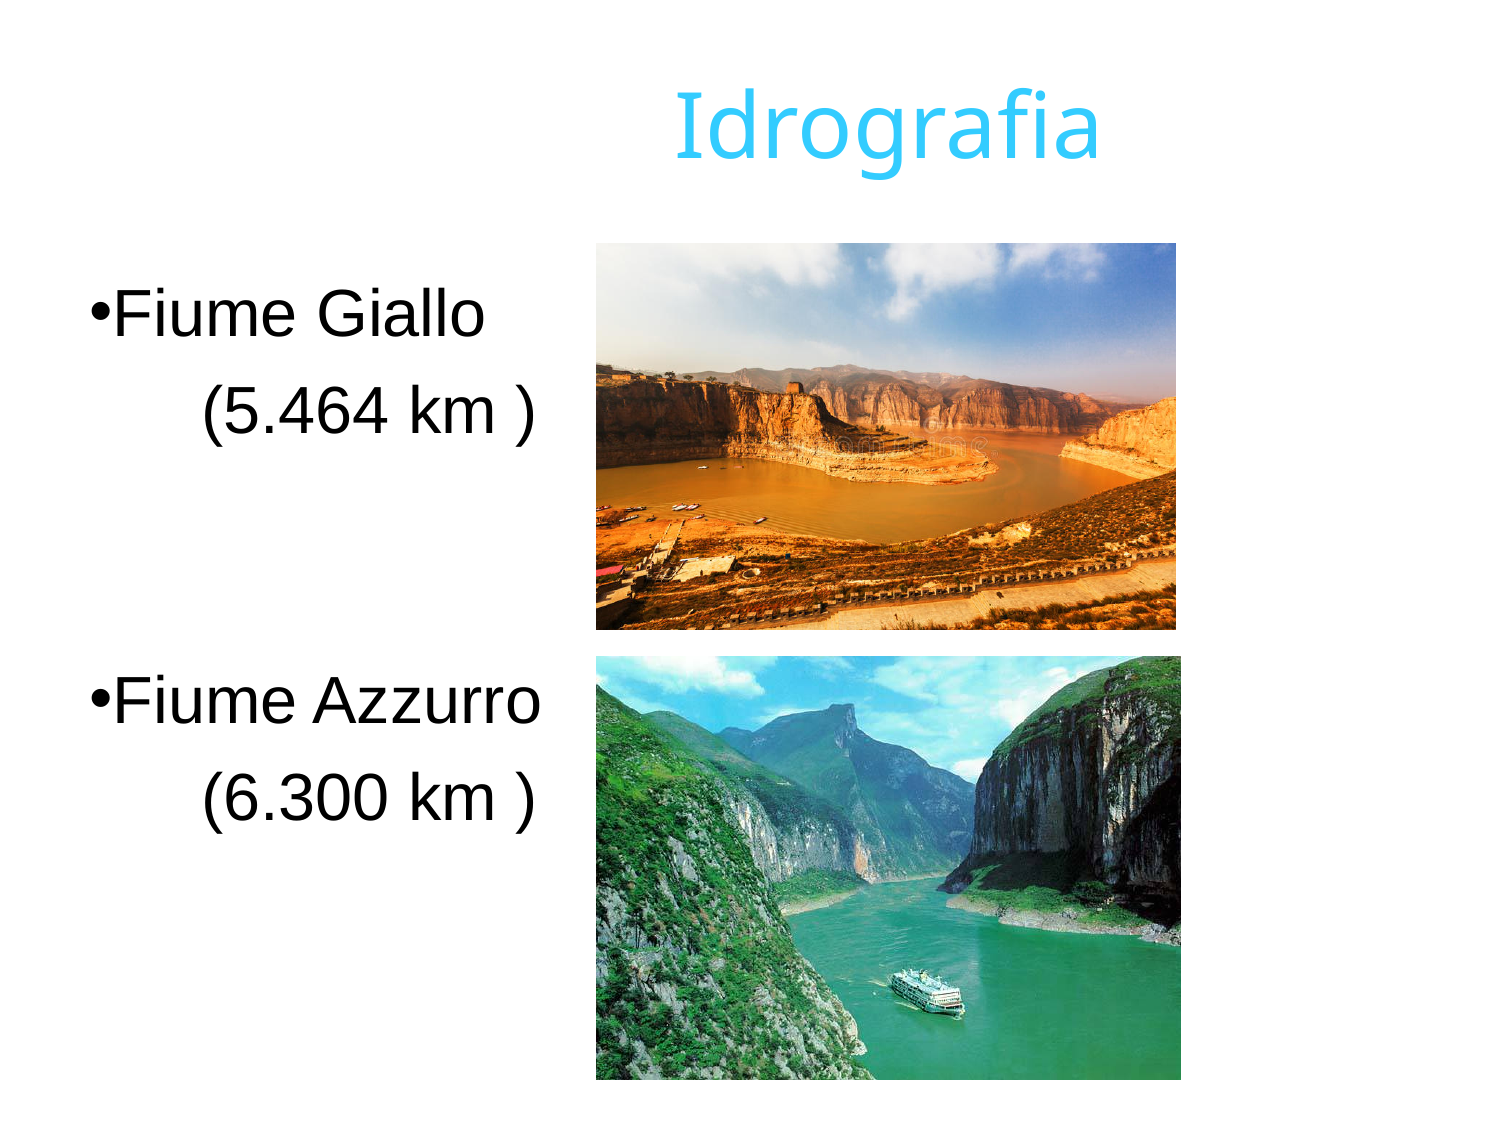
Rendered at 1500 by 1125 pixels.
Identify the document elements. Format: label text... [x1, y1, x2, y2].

picture [596, 657, 1181, 1080]
picture [596, 243, 1176, 630]
title Idrografia [76, 47, 1402, 197]
list Fiume Giallo (5.464 km ) Fiume Azzurro (6.300 km ) [75, 262, 1426, 1005]
